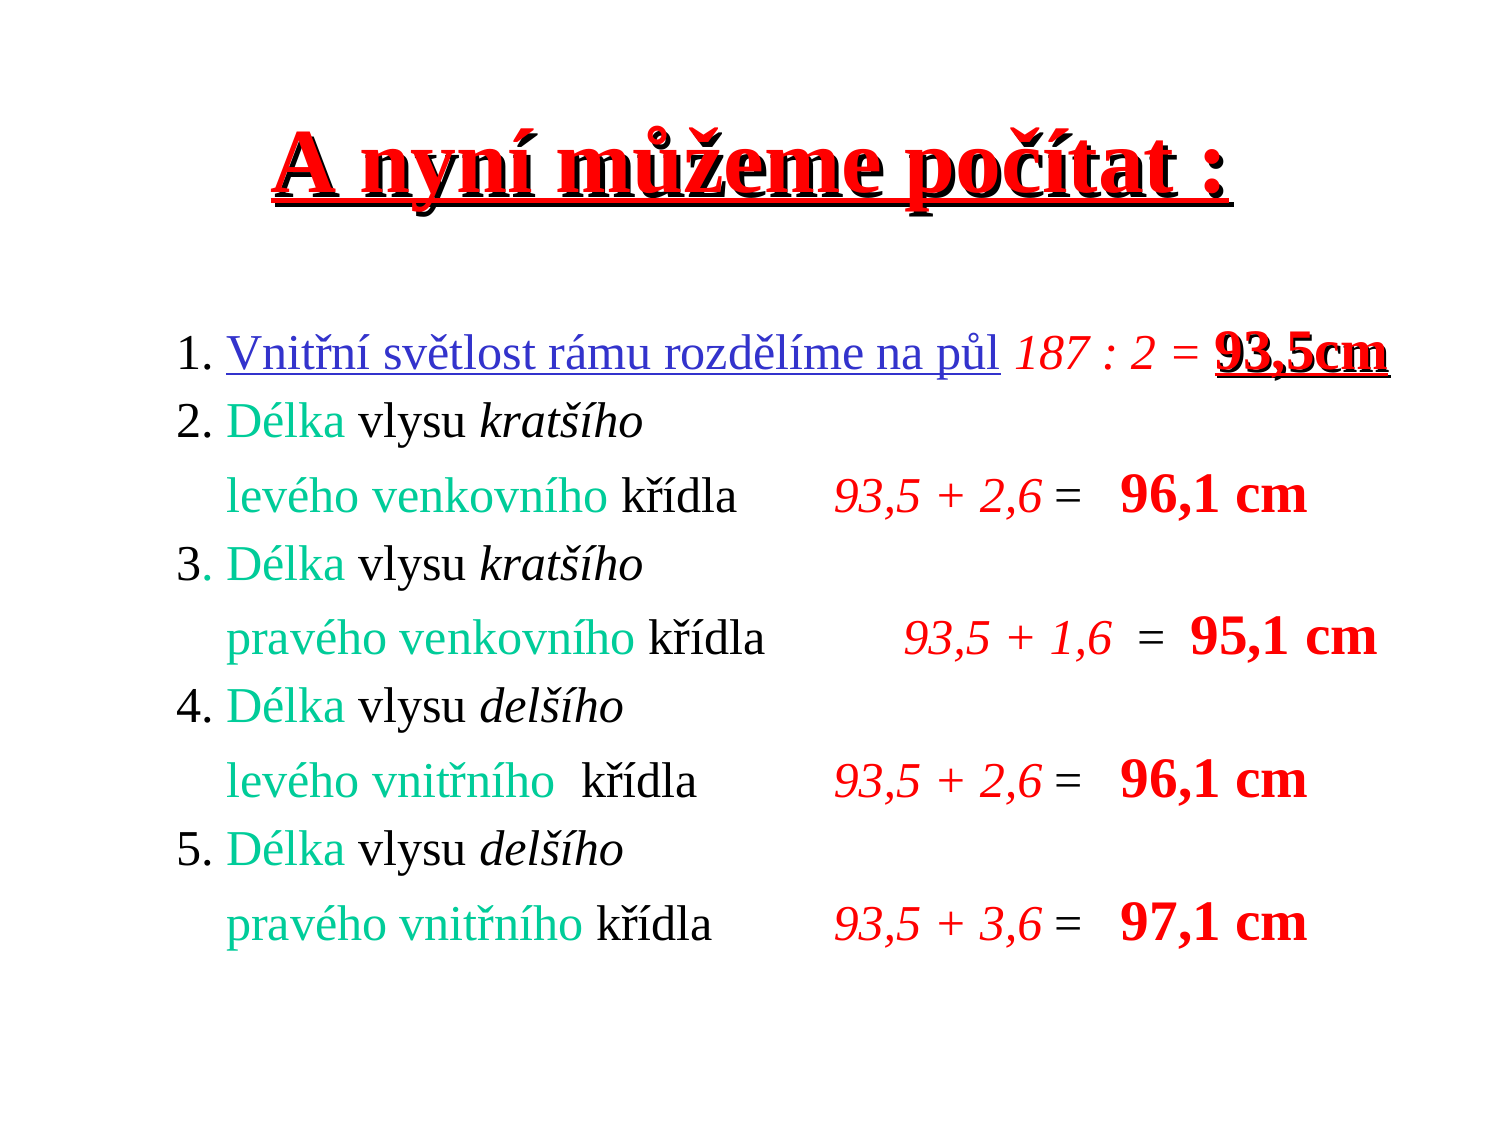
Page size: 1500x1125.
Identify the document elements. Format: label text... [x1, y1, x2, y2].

list 1. Vnitřní světlost rámu rozdělíme na půl 187 : 2 = 93,5cm 2. Délka vlysu kratšího levého venkovního křídla 93,5 + 2,6 = 96,1 cm 3. Délka vlysu kratšího pravého venkovního křídla 93,5 + 1,6 = 95,1 cm 4. Délka vlysu delšího levého vnitřního křídla 93,5 + 2,6 = 96,1 cm 5. Délka vlysu delšího pravého vnitřního křídla 93,5 + 3,6 = 97,1 cm [0, 312, 1500, 1038]
title A nyní můžeme počítat : [112, 62, 1388, 250]
